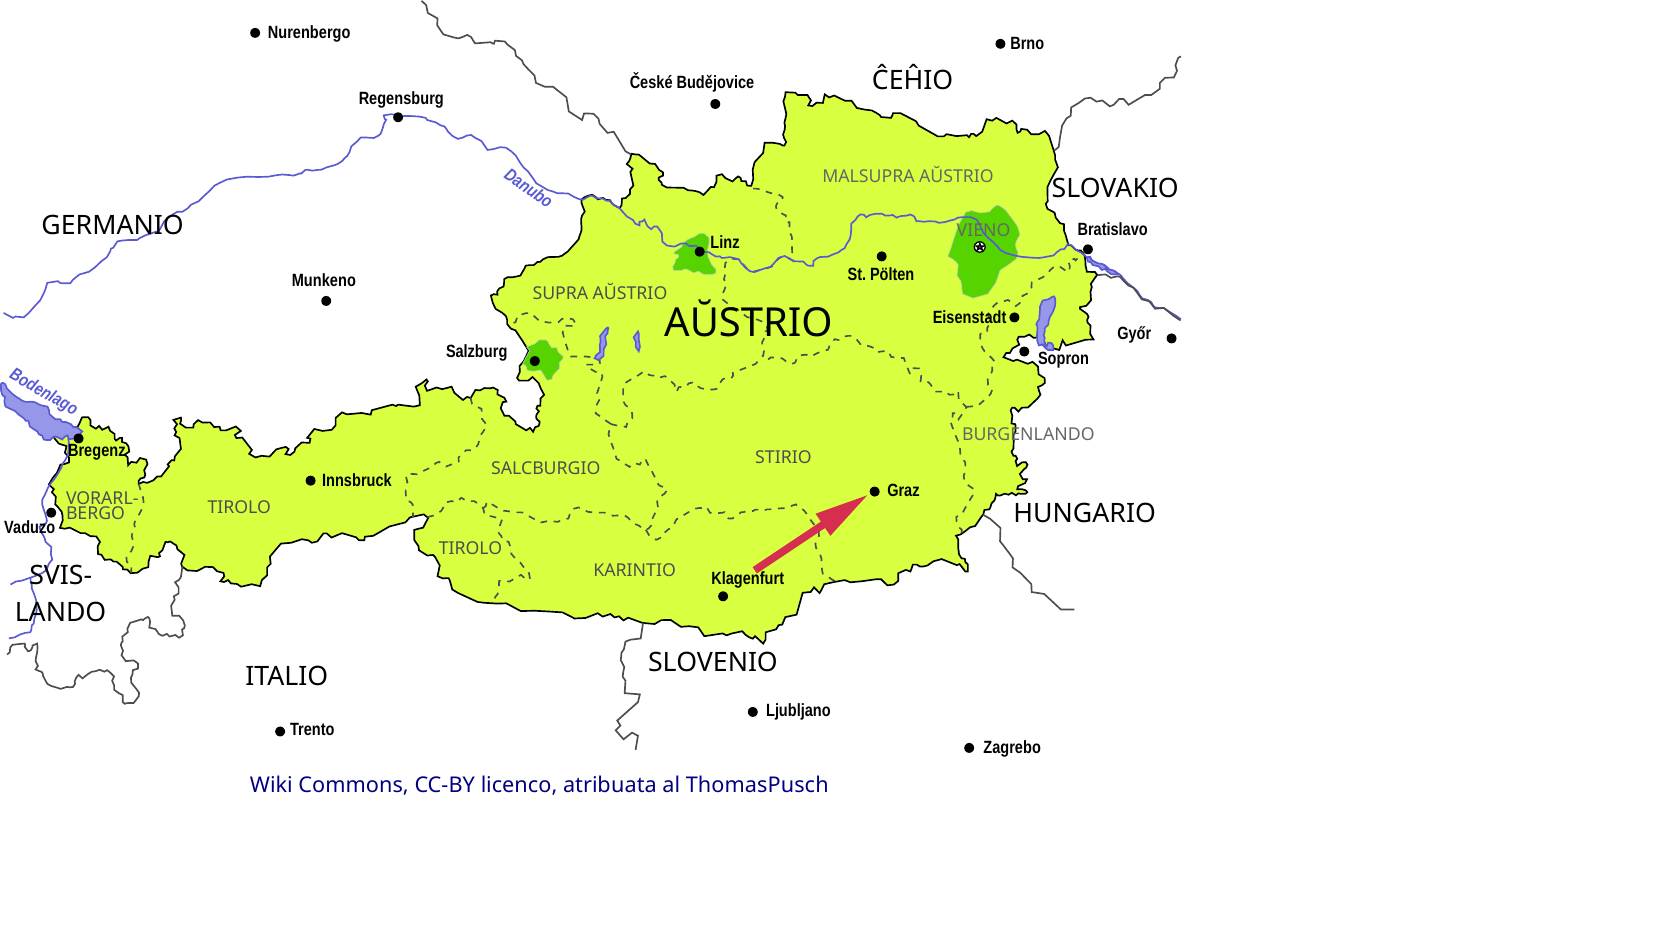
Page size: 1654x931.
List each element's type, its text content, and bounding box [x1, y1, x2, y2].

text_box Wiki Commons, CC-BY licenco, atribuata al ThomasPusch [221, 757, 845, 820]
picture [0, 0, 1203, 758]
